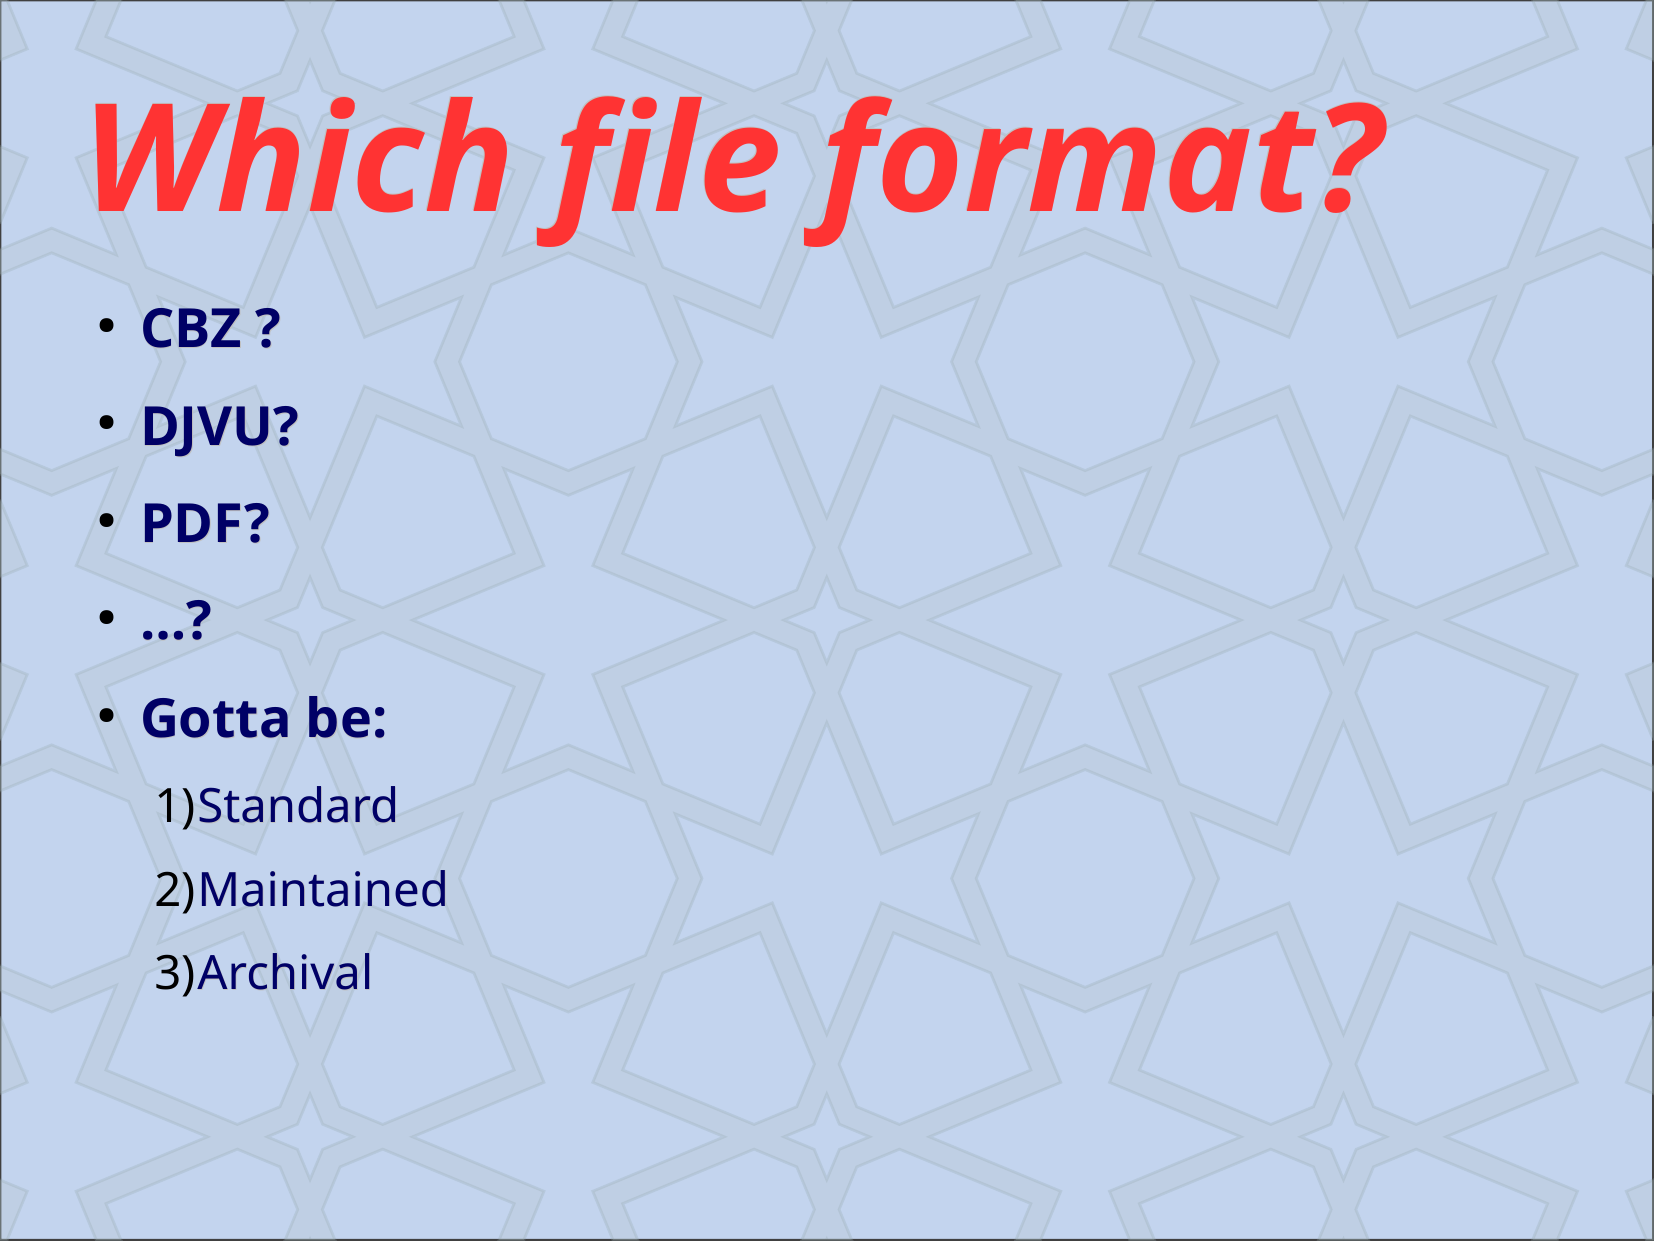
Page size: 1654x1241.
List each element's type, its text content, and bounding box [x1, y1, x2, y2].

list CBZ ? DJVU? PDF? …? Gotta be: Standard Maintained Archival [82, 290, 1571, 1010]
title Which file format? [82, 49, 1571, 257]
